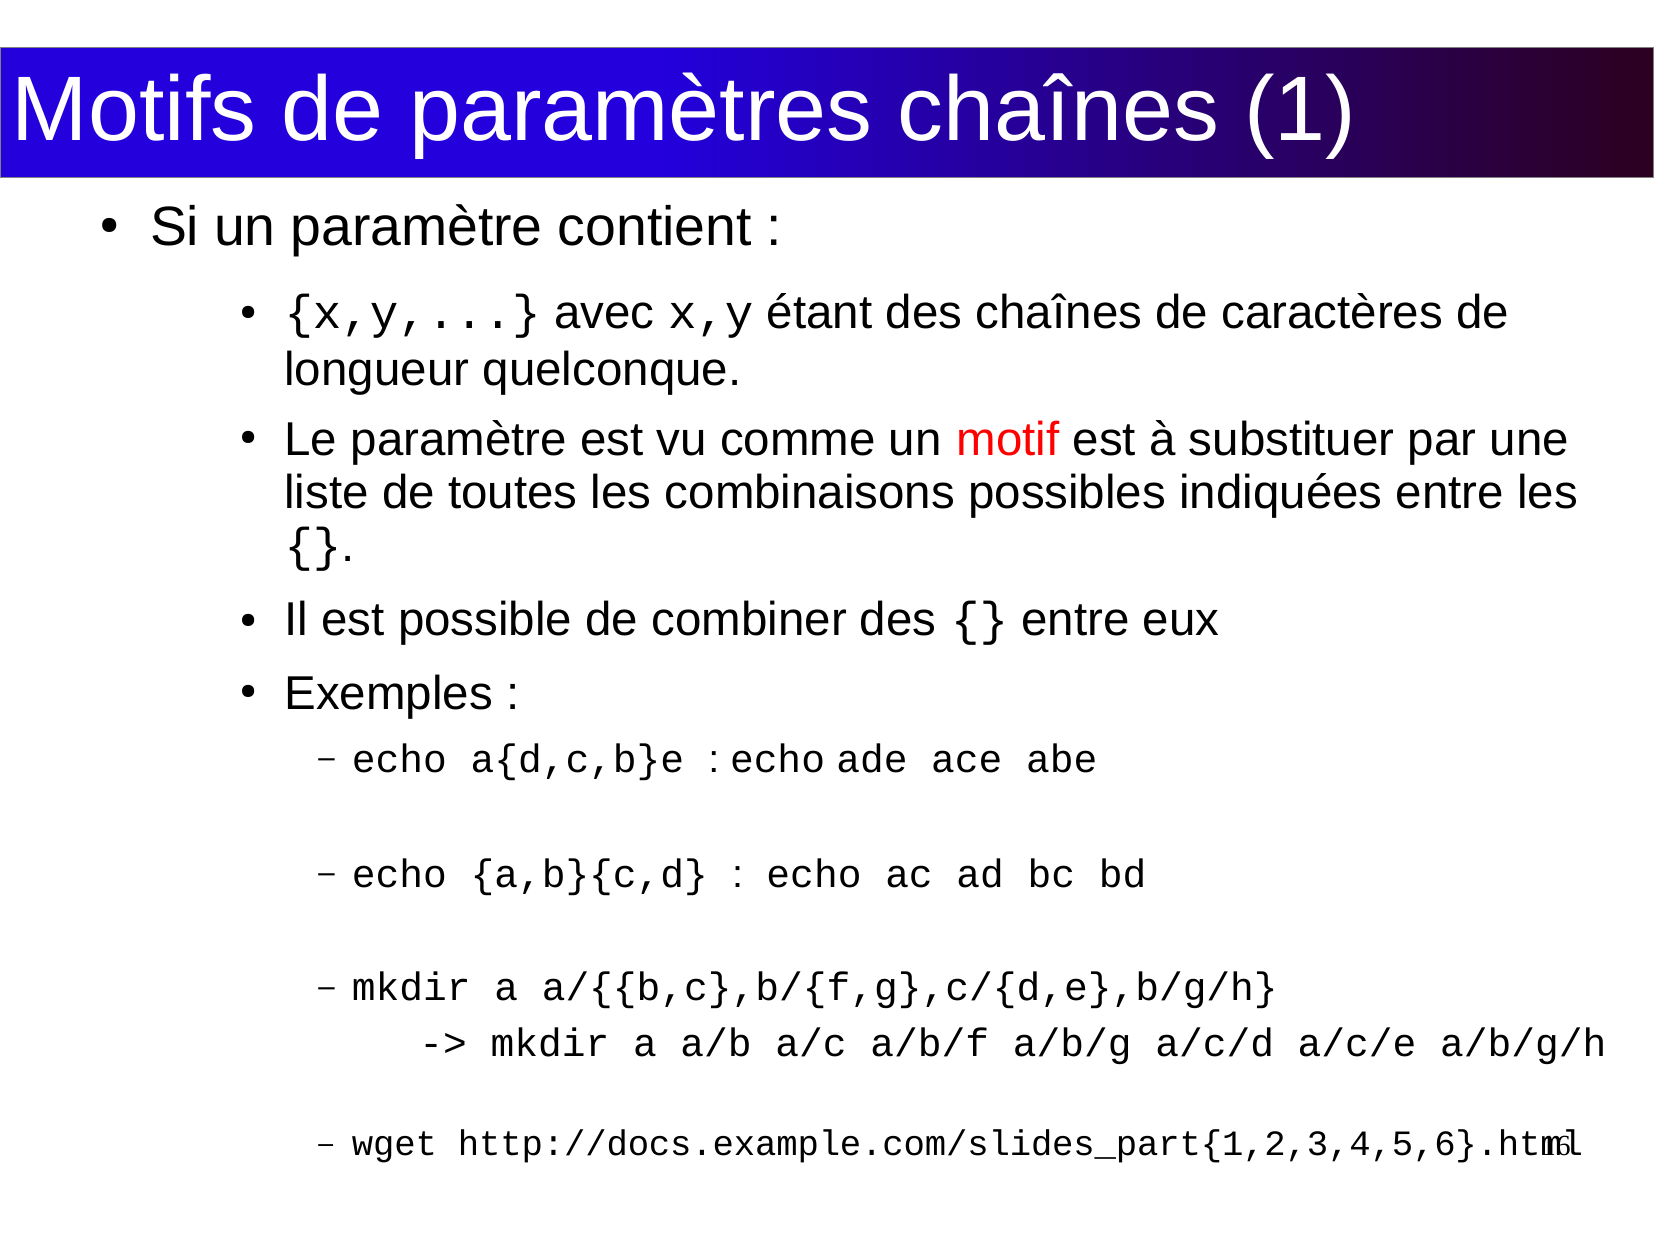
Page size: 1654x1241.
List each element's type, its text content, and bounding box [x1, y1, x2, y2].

title Motifs de paramètres chaînes (1) [11, 5, 1642, 213]
list Si un paramètre contient : {x,y,...} avec x,y étant des chaînes de caractères de longueur quelconque. Le paramètre est vu comme un motif est à substituer par une liste de toutes les combinaisons possibles indiquées entre les {}. Il est possible de combiner des {} entre eux Exemples : echo a{d,c,b}e : echo ade ace abe echo {a,b}{c,d} : echo ac ad bc bd mkdir a a/{{b,c},b/{f,g},c/{d,e},b/g/h} -> mkdir a a/b a/c a/b/f a/b/g a/c/d a/c/e a/b/g/h wget http://docs.example.com/slides_part{1,2,3,4,5,6}.html [82, 195, 1619, 1205]
